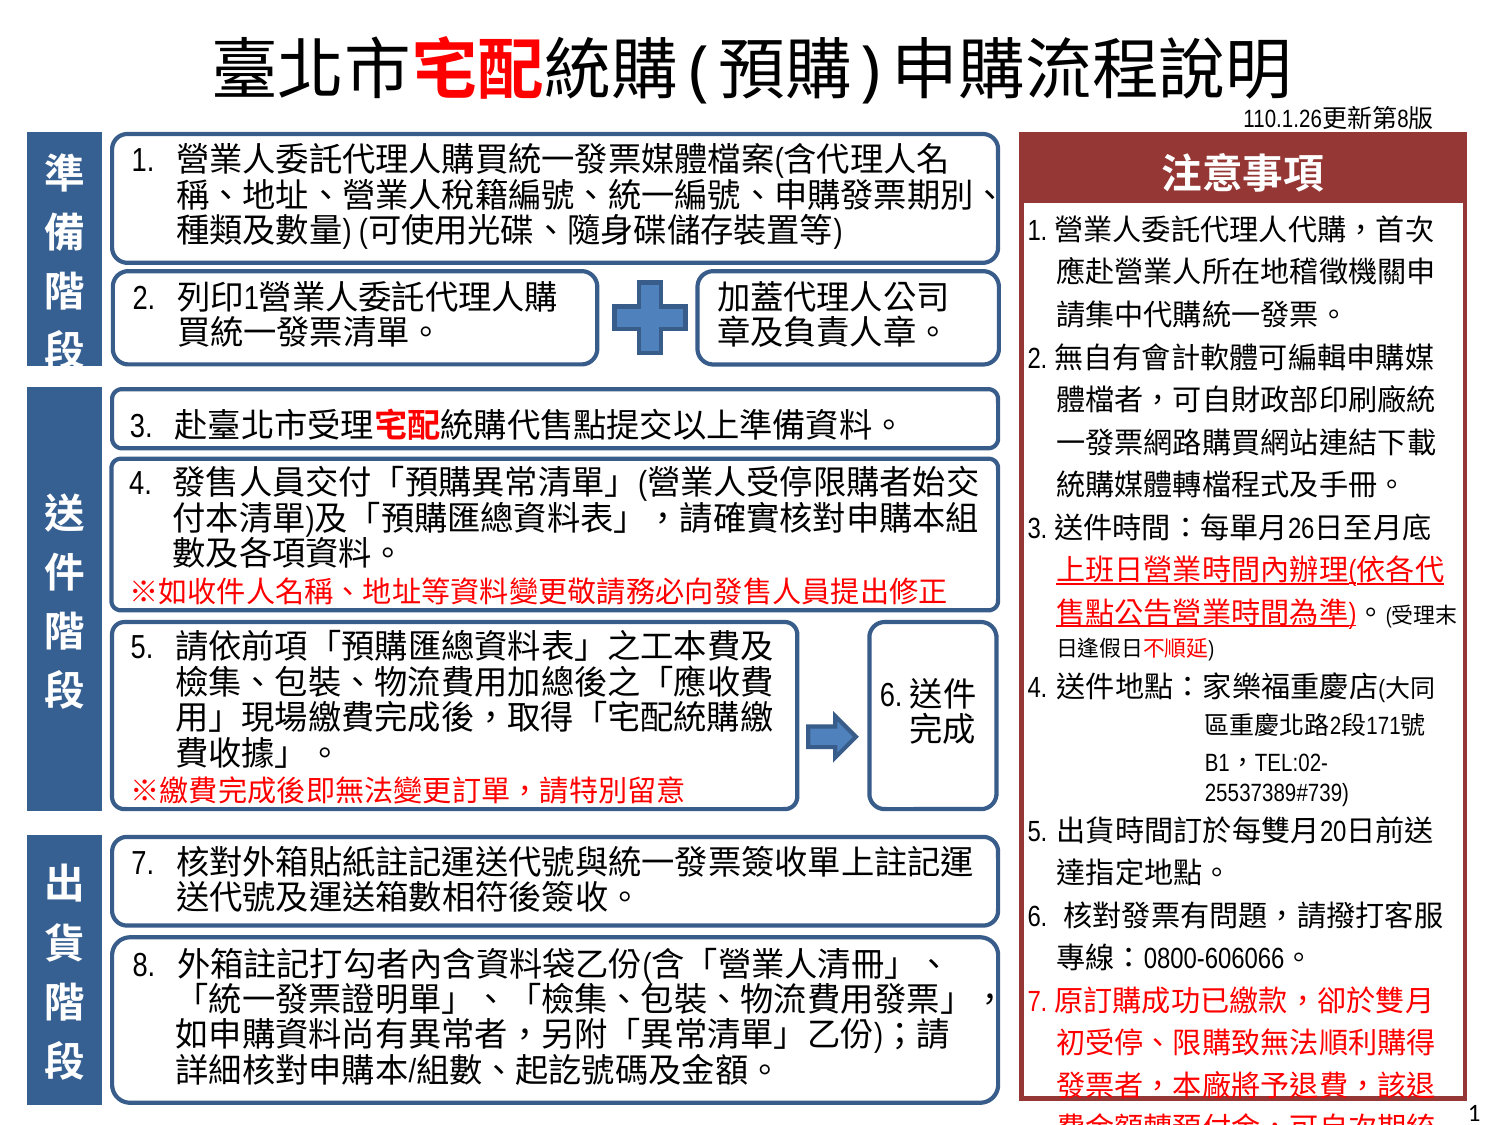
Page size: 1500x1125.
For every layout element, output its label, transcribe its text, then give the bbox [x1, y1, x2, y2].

text_box 送件階段 [29, 389, 100, 809]
text_box 注意事項 [1022, 134, 1465, 201]
text_box 2. 列印1營業人委託代理人購買統一發票清單。 [112, 271, 598, 365]
text_box 6. 送件完成 [869, 622, 997, 810]
text_box [614, 282, 686, 354]
text_box 7. 核對外箱貼紙註記運送代號與統一發票簽收單上註記運送代號及運送箱數相符後簽收。 [112, 836, 999, 926]
text_box 1. 營業人委託代理人代購，首次應赴營業人所在地稽徵機關申請集中代購統一發票。 2. 無自有會計軟體可編輯申購媒體檔者，可自財政部印刷廠統一發票網路購買網站連結下載統購媒體轉檔程式及手冊。 3. 送件時間：每單月26日至月底上班日營業時間內辦理(依各代售點公告營業時間為準)。(受理末日逢假日不順延) 4. 送件地點：家樂福重慶店(大同區重慶北路2段171號B1，TEL:02-25537389#739) 5. 出貨時間訂於每雙月20日前送達指定地點。 6. 核對發票有問題，請撥打客服專線：0800-606066。 7. 原訂購成功已繳款，卻於雙月初受停、限購致無法順利購得發票者，本廠將予退費，該退費金額轉預付金，可自次期統一發票申購使用。(詳統一發票退還、退費規定) [1022, 201, 1465, 1098]
text_box <編號> [1452, 1092, 1500, 1125]
text_box 出貨階段 [29, 837, 100, 1103]
text_box 準備階段 [29, 134, 100, 364]
text_box 3. 赴臺北市受理宅配統購代售點提交以上準備資料。 [112, 389, 999, 449]
title 臺北市宅配統購(預購)申購流程說明 [76, 19, 1427, 100]
text_box 110.1.26更新第8版 [1228, 91, 1483, 138]
text_box 加蓋代理人公司章及負責人章。 [697, 271, 999, 365]
text_box 5. 請依前項「預購匯總資料表」之工本費及檢集、包裝、物流費用加總後之「應收費用」現場繳費完成後，取得「宅配統購繳費收據」。 ※繳費完成後即無法變更訂單，請特別留意 [112, 622, 798, 810]
text_box [808, 716, 856, 758]
text_box 4. 發售人員交付「預購異常清單」(營業人受停限購者始交付本清單)及「預購匯總資料表」，請確實核對申購本組數及各項資料。 ※如收件人名稱、地址等資料變更敬請務必向發售人員提出修正 [111, 458, 999, 611]
text_box 8. 外箱註記打勾者內含資料袋乙份(含「營業人清冊」、「統一發票證明單」、「檢集、包裝、物流費用發票」，如申購資料尚有異常者，另附「異常清單」乙份)；請詳細核對申購本/組數、起訖號碼及金額。 [112, 937, 999, 1103]
text_box 1. 營業人委託代理人購買統一發票媒體檔案(含代理人名稱、地址、營業人稅籍編號、統一編號、申購發票期別、種類及數量) (可使用光碟、隨身碟儲存裝置等) [112, 134, 999, 263]
